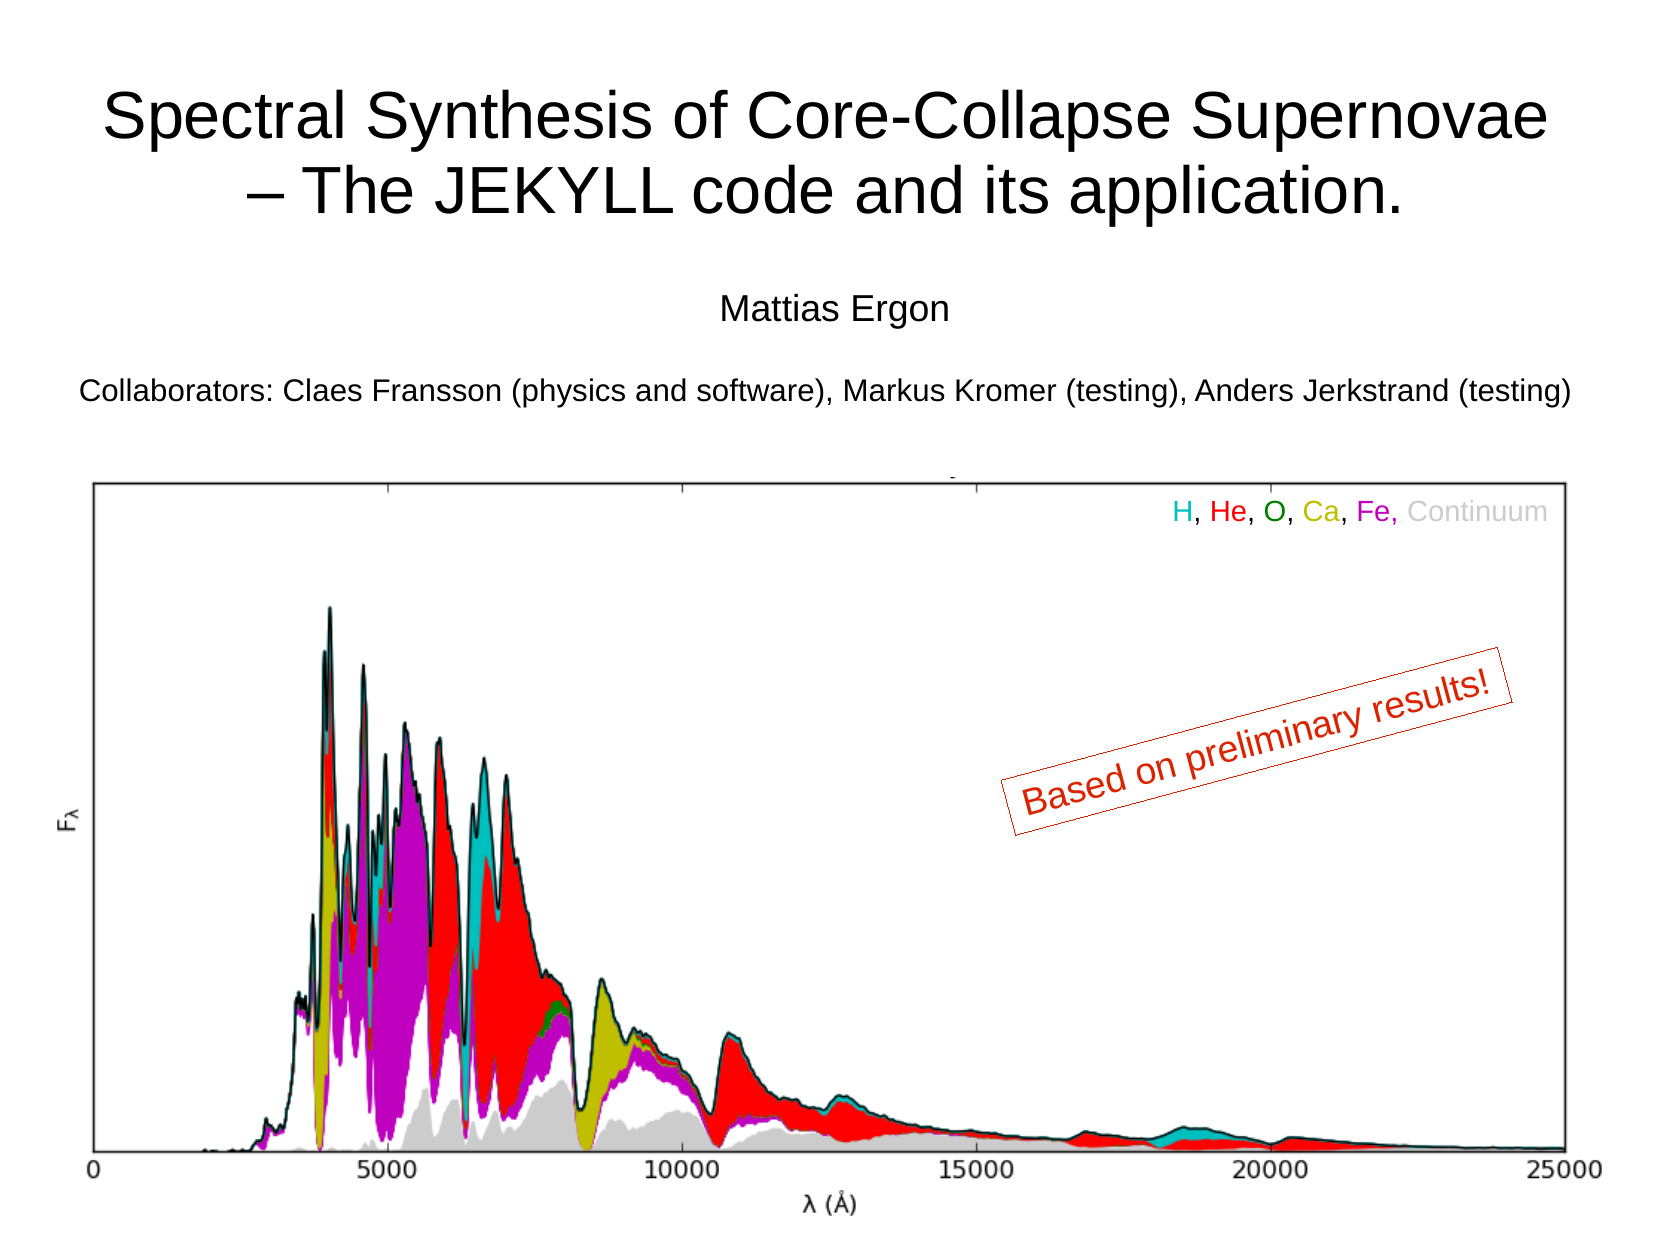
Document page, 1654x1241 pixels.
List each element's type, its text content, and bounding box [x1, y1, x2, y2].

picture [13, 477, 1648, 1228]
text_box Collaborators: Claes Fransson (physics and software), Markus Kromer (testing), Anders Jerkstrand (testing) [63, 365, 1590, 416]
text_box Based on preliminary results! [1001, 647, 1513, 836]
text_box H, He, O, Ca, Fe, Continuum [1157, 487, 1565, 535]
text_box Mattias Ergon [704, 280, 966, 338]
title Spectral Synthesis of Core-Collapse Supernovae – The JEKYLL code and its application. [82, 49, 1571, 257]
